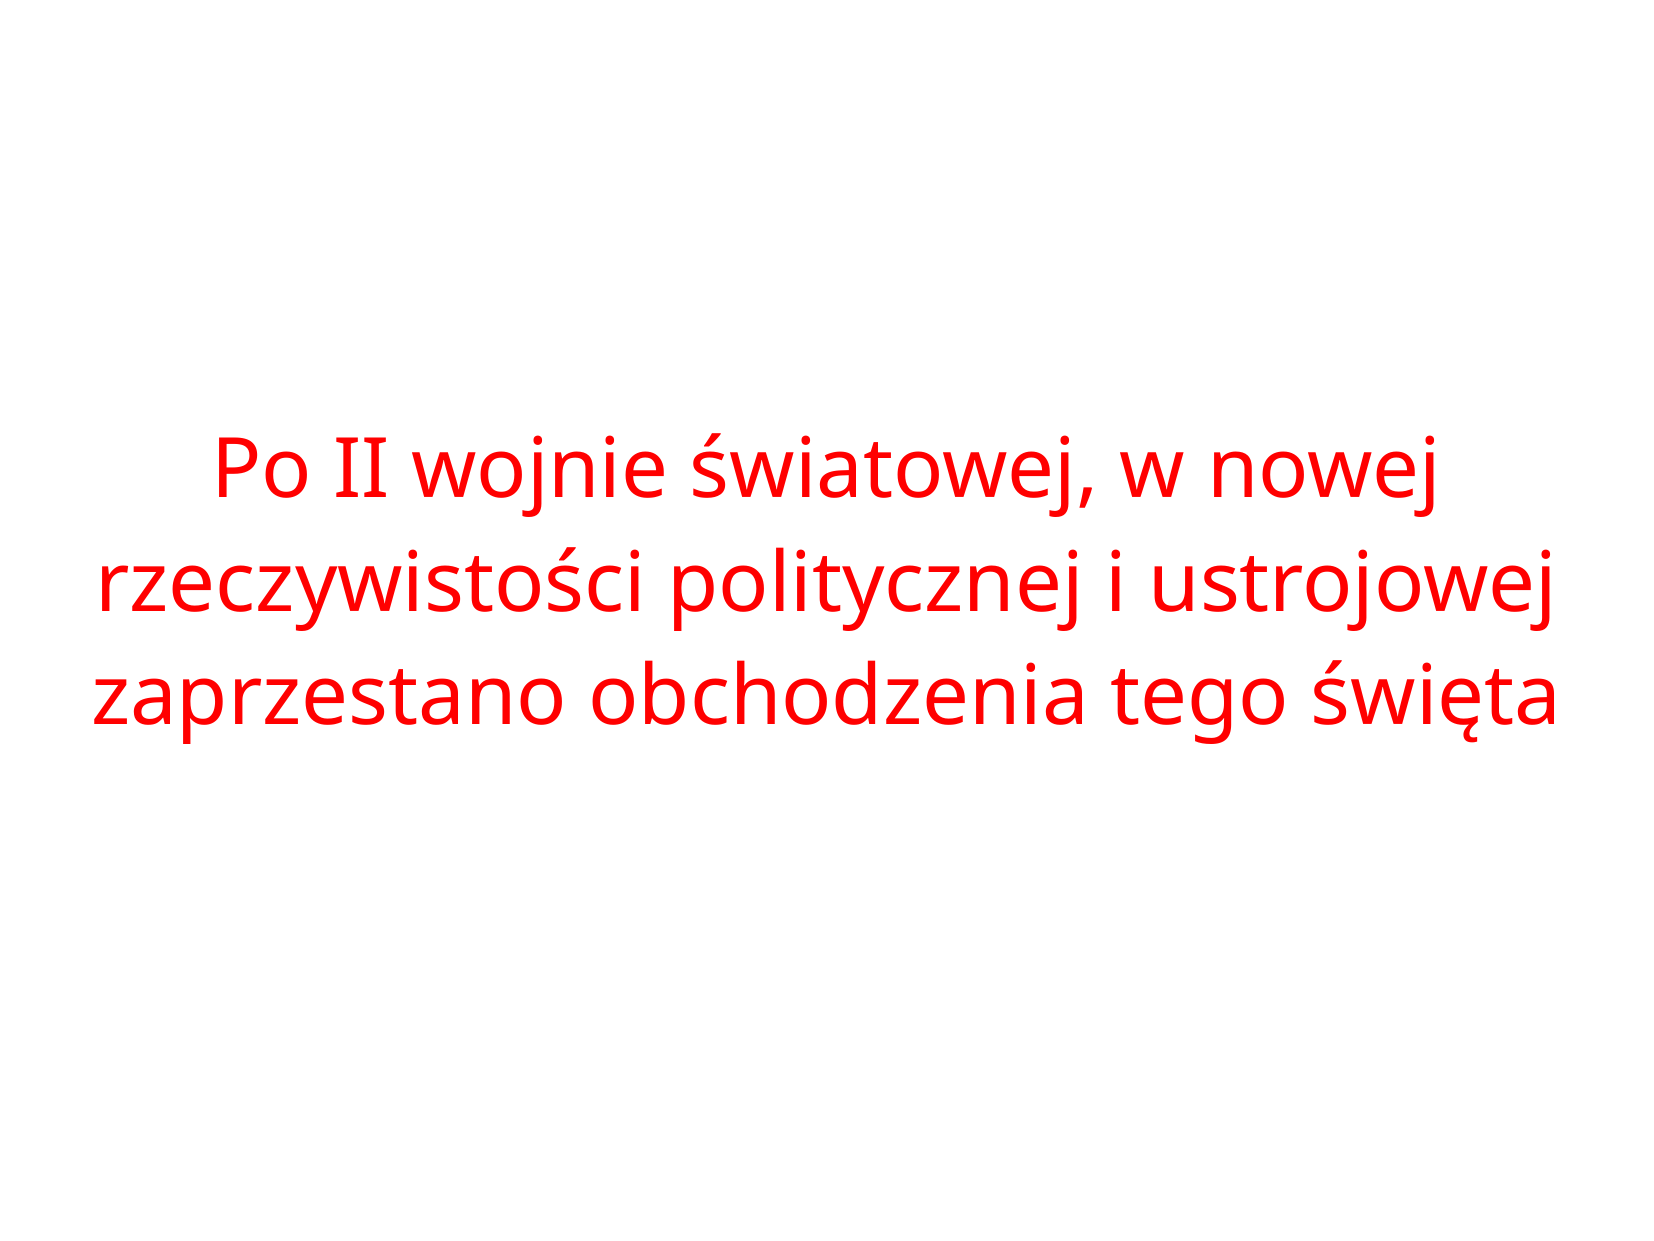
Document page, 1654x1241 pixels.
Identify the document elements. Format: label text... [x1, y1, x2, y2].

subtitle Po II wojnie światowej, w nowej rzeczywistości politycznej i ustrojowej zaprzestano obchodzenia tego święta [82, 49, 1571, 1109]
